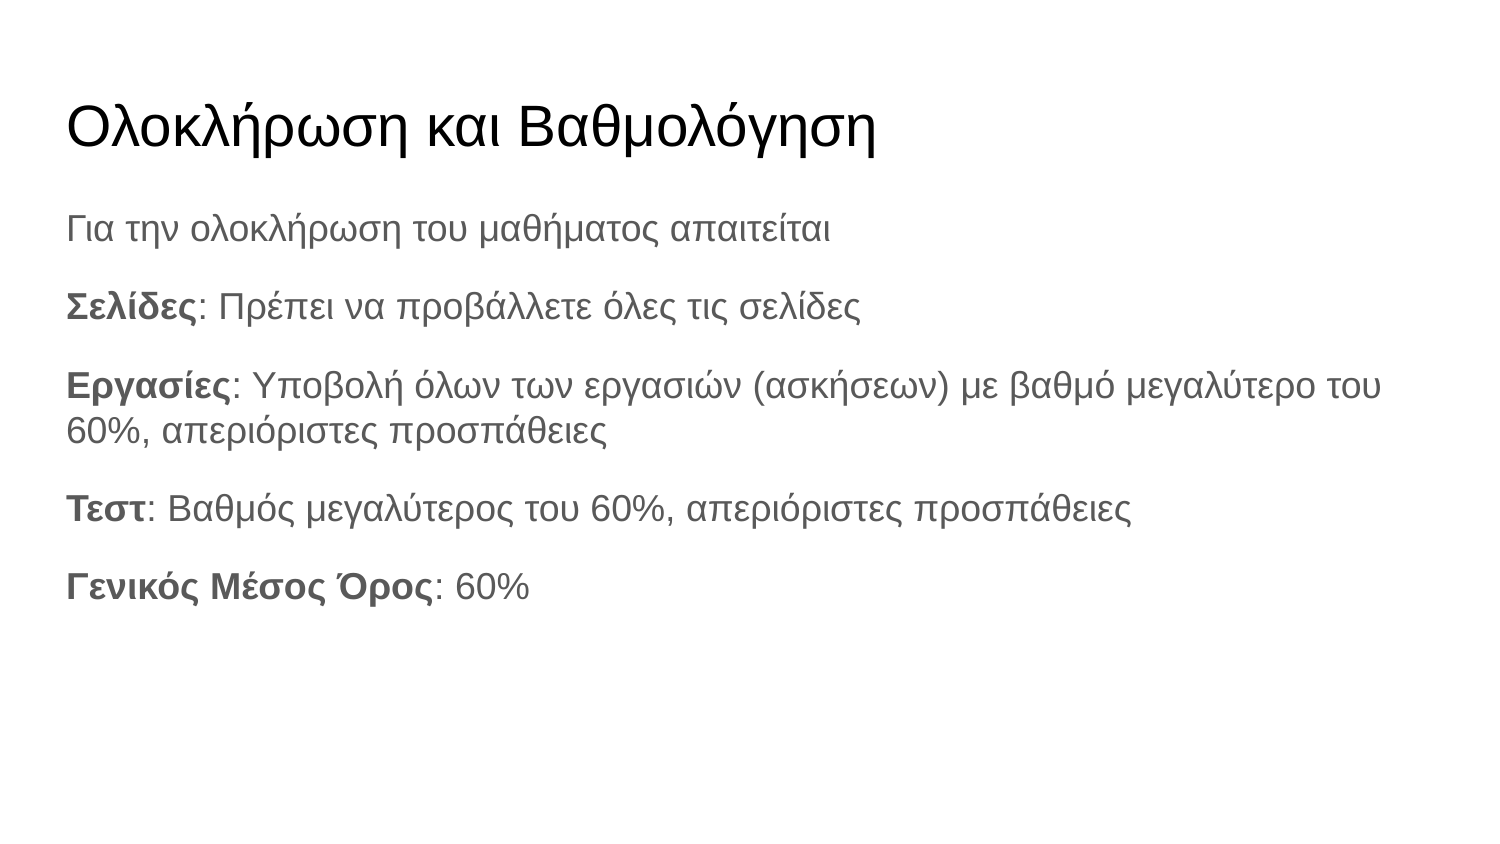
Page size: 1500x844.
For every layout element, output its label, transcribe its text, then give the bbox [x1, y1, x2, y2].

title Ολοκλήρωση και Βαθμολόγηση [51, 72, 1449, 167]
list Για την ολοκλήρωση του μαθήματος απαιτείται Σελίδες: Πρέπει να προβάλλετε όλες τις σελίδες Εργασίες: Υποβολή όλων των εργασιών (ασκήσεων) με βαθμό μεγαλύτερο του 60%, απεριόριστες προσπάθειες Τεστ: Βαθμός μεγαλύτερος του 60%, απεριόριστες προσπάθειες Γενικός Μέσος Όρος: 60% [51, 189, 1449, 750]
